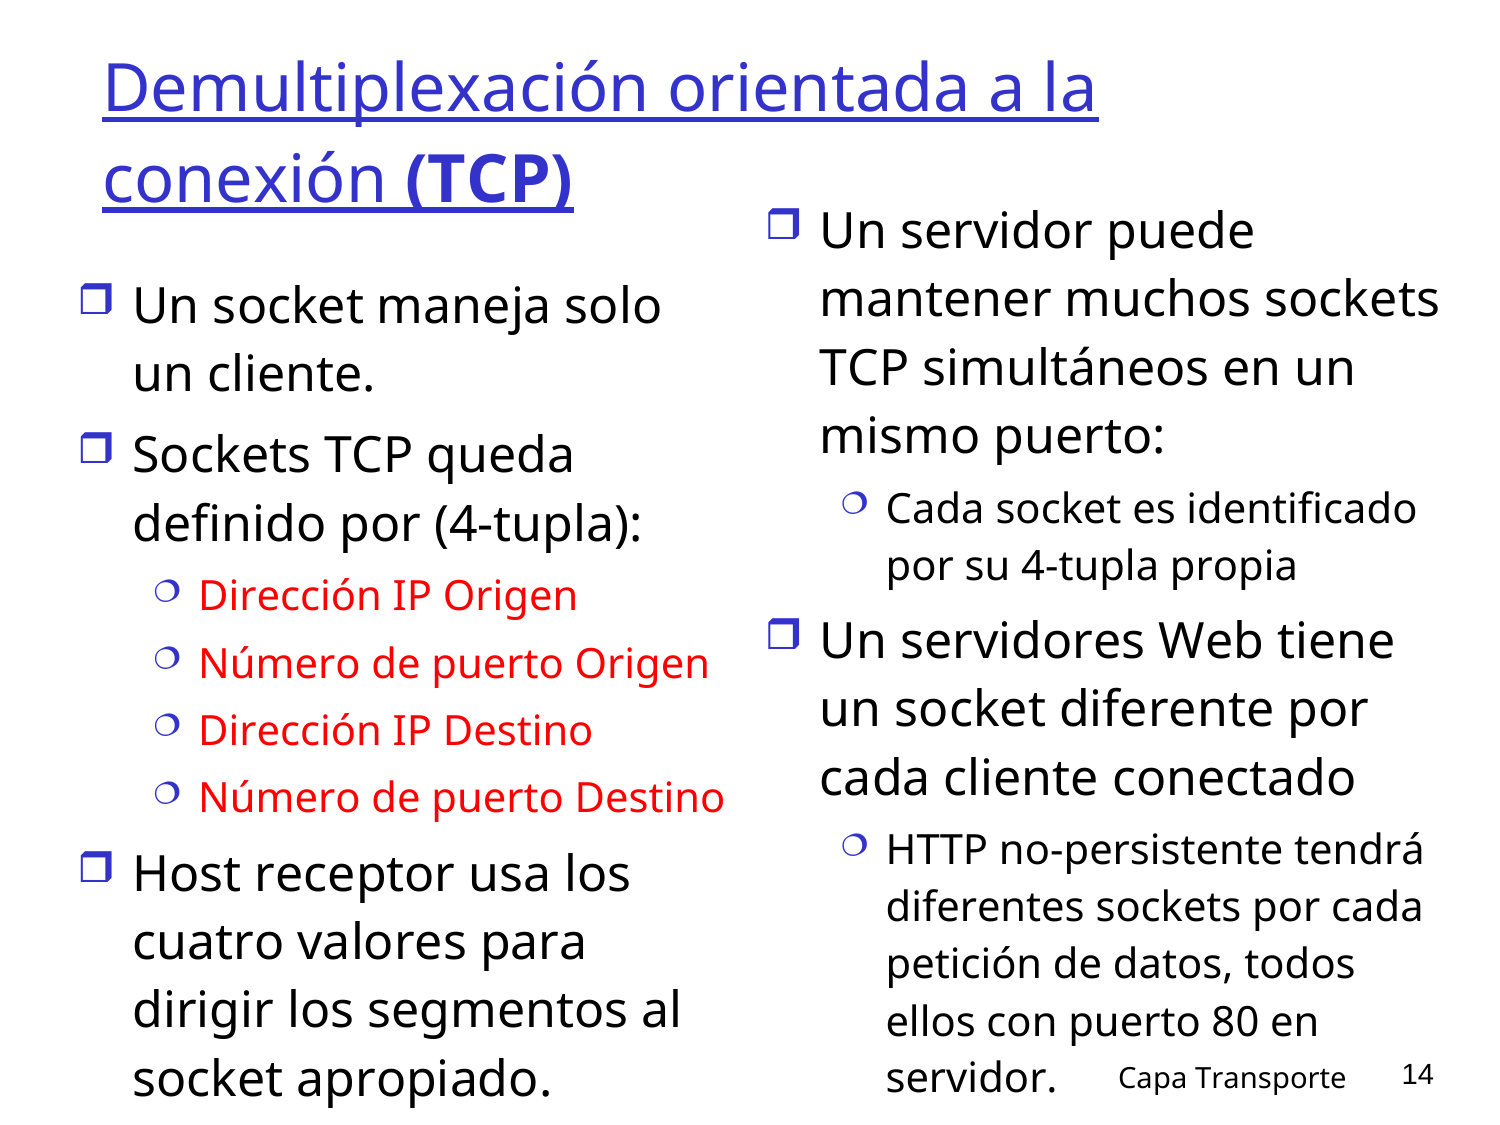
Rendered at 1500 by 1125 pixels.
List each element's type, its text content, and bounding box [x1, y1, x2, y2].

list Un servidor puede mantener muchos sockets TCP simultáneos en un mismo puerto: Cada socket es identificado por su 4-tupla propia Un servidores Web tiene un socket diferente por cada cliente conectado HTTP no-persistente tendrá diferentes sockets por cada petición de datos, todos ellos con puerto 80 en servidor. [750, 187, 1458, 1067]
title Demultiplexación orientada a la conexión (TCP) [87, 37, 1363, 225]
list Un socket maneja solo un cliente. Sockets TCP queda definido por (4-tupla): Dirección IP Origen Número de puerto Origen Dirección IP Destino Número de puerto Destino Host receptor usa los cuatro valores para dirigir los segmentos al socket apropiado. [62, 262, 750, 1058]
